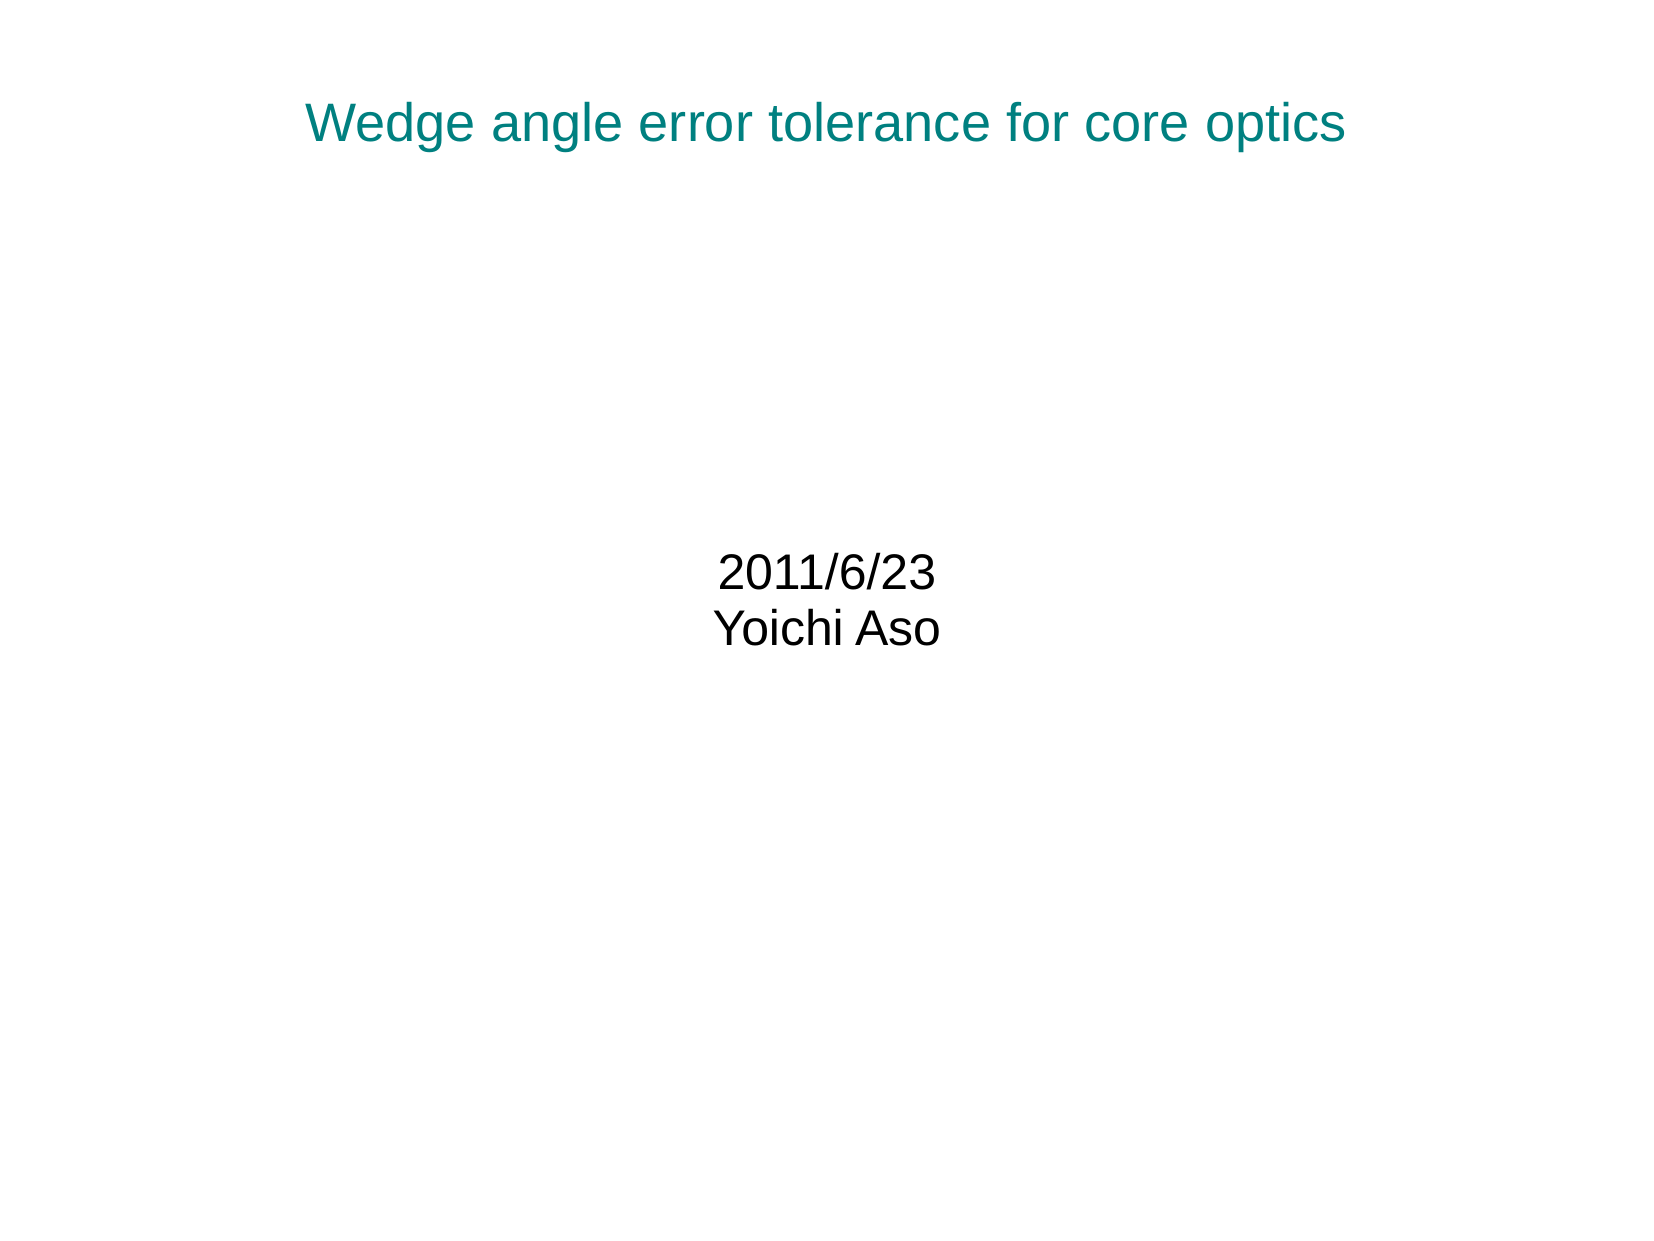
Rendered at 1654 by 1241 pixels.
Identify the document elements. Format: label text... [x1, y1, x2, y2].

text_box 2011/6/23 Yoichi Aso [697, 536, 956, 664]
text_box Wedge angle error tolerance for core optics [290, 85, 1364, 161]
